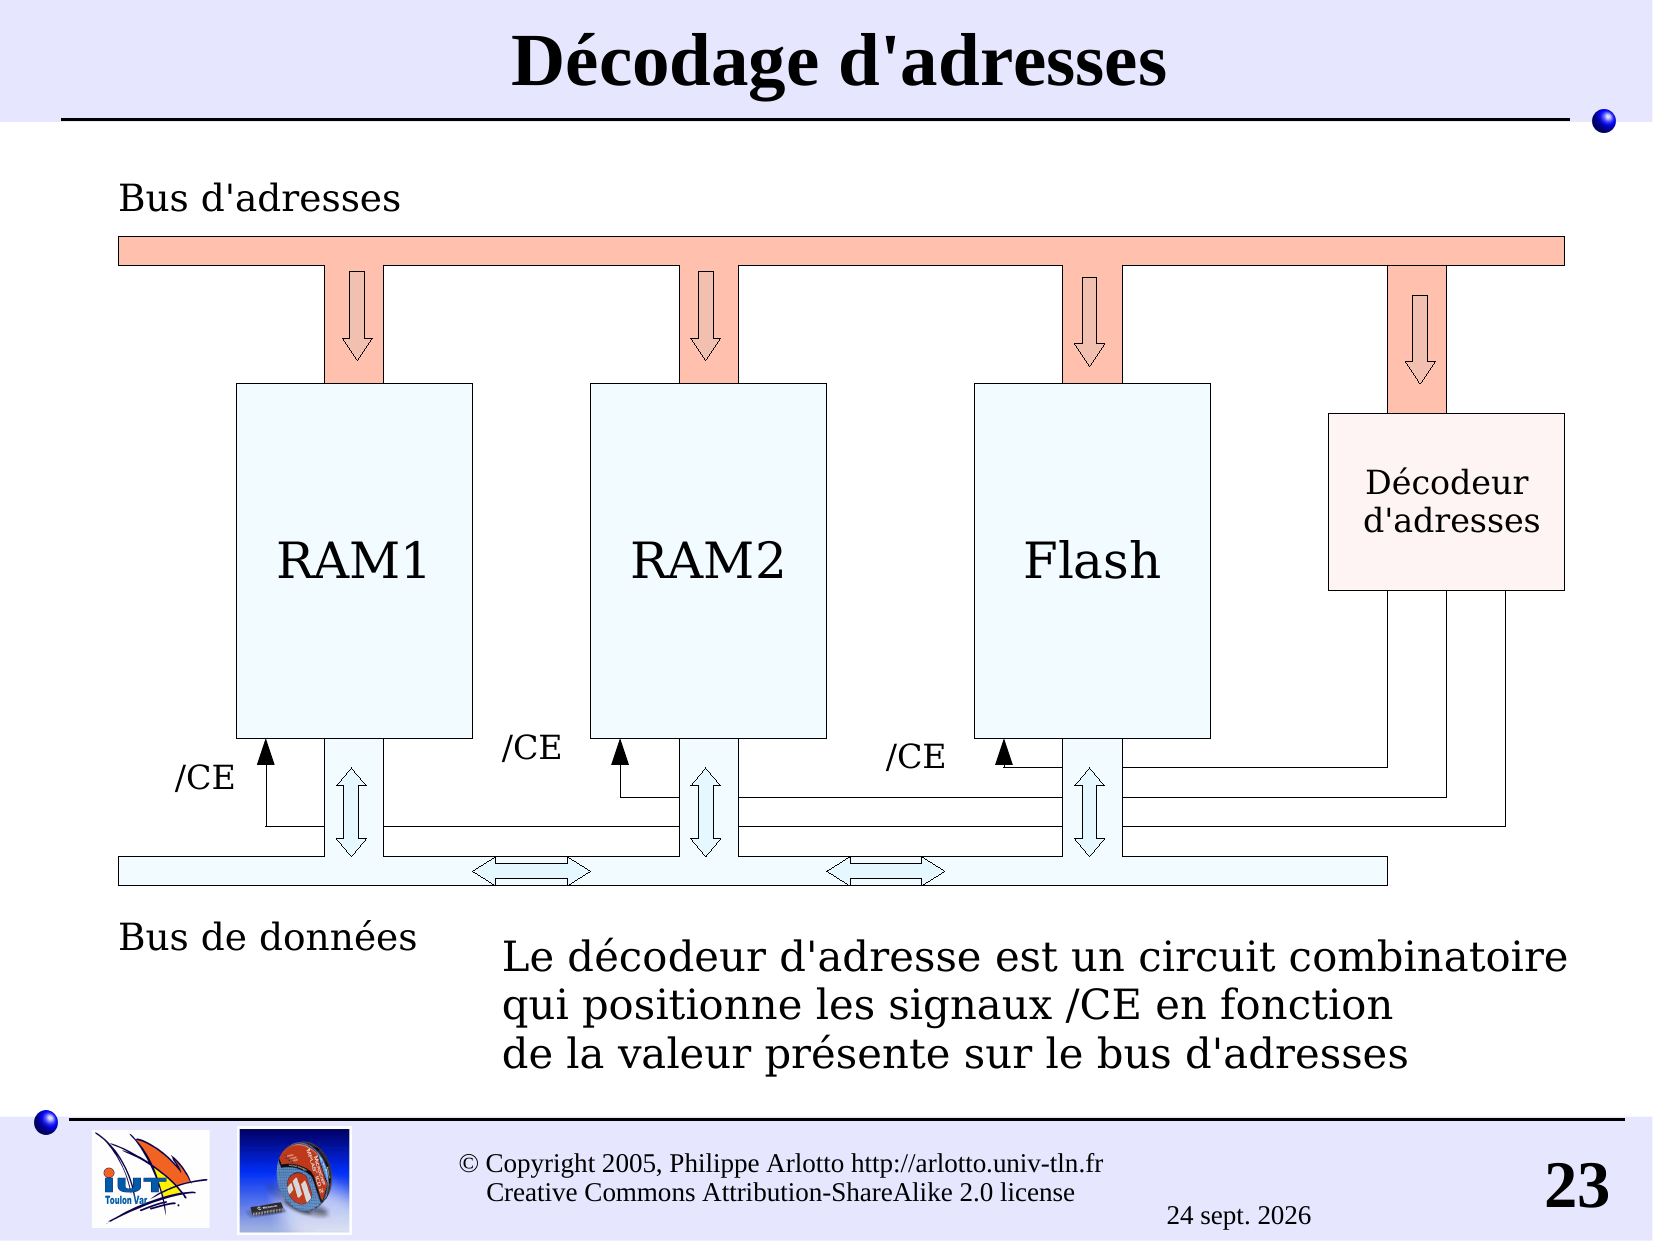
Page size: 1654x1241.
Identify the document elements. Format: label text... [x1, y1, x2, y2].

text_box [118, 738, 1388, 886]
text_box /CE [885, 738, 947, 777]
text_box Bus de données [118, 915, 518, 959]
text_box Décodeur d'adresses [1328, 413, 1565, 591]
picture [237, 1126, 352, 1235]
text_box RAM2 [590, 383, 827, 739]
text_box RAM1 [236, 383, 473, 739]
title Décodage d'adresses [95, 14, 1585, 107]
text_box [118, 236, 1565, 414]
text_box Le décodeur d'adresse est un circuit combinatoire qui positionne les signaux /CE en fonction de la valeur présente sur le bus d'adresses [501, 932, 1570, 1078]
text_box /CE [501, 729, 564, 768]
text_box /CE [175, 758, 237, 798]
text_box Bus d'adresses [118, 177, 402, 221]
text_box Flash [974, 383, 1211, 739]
